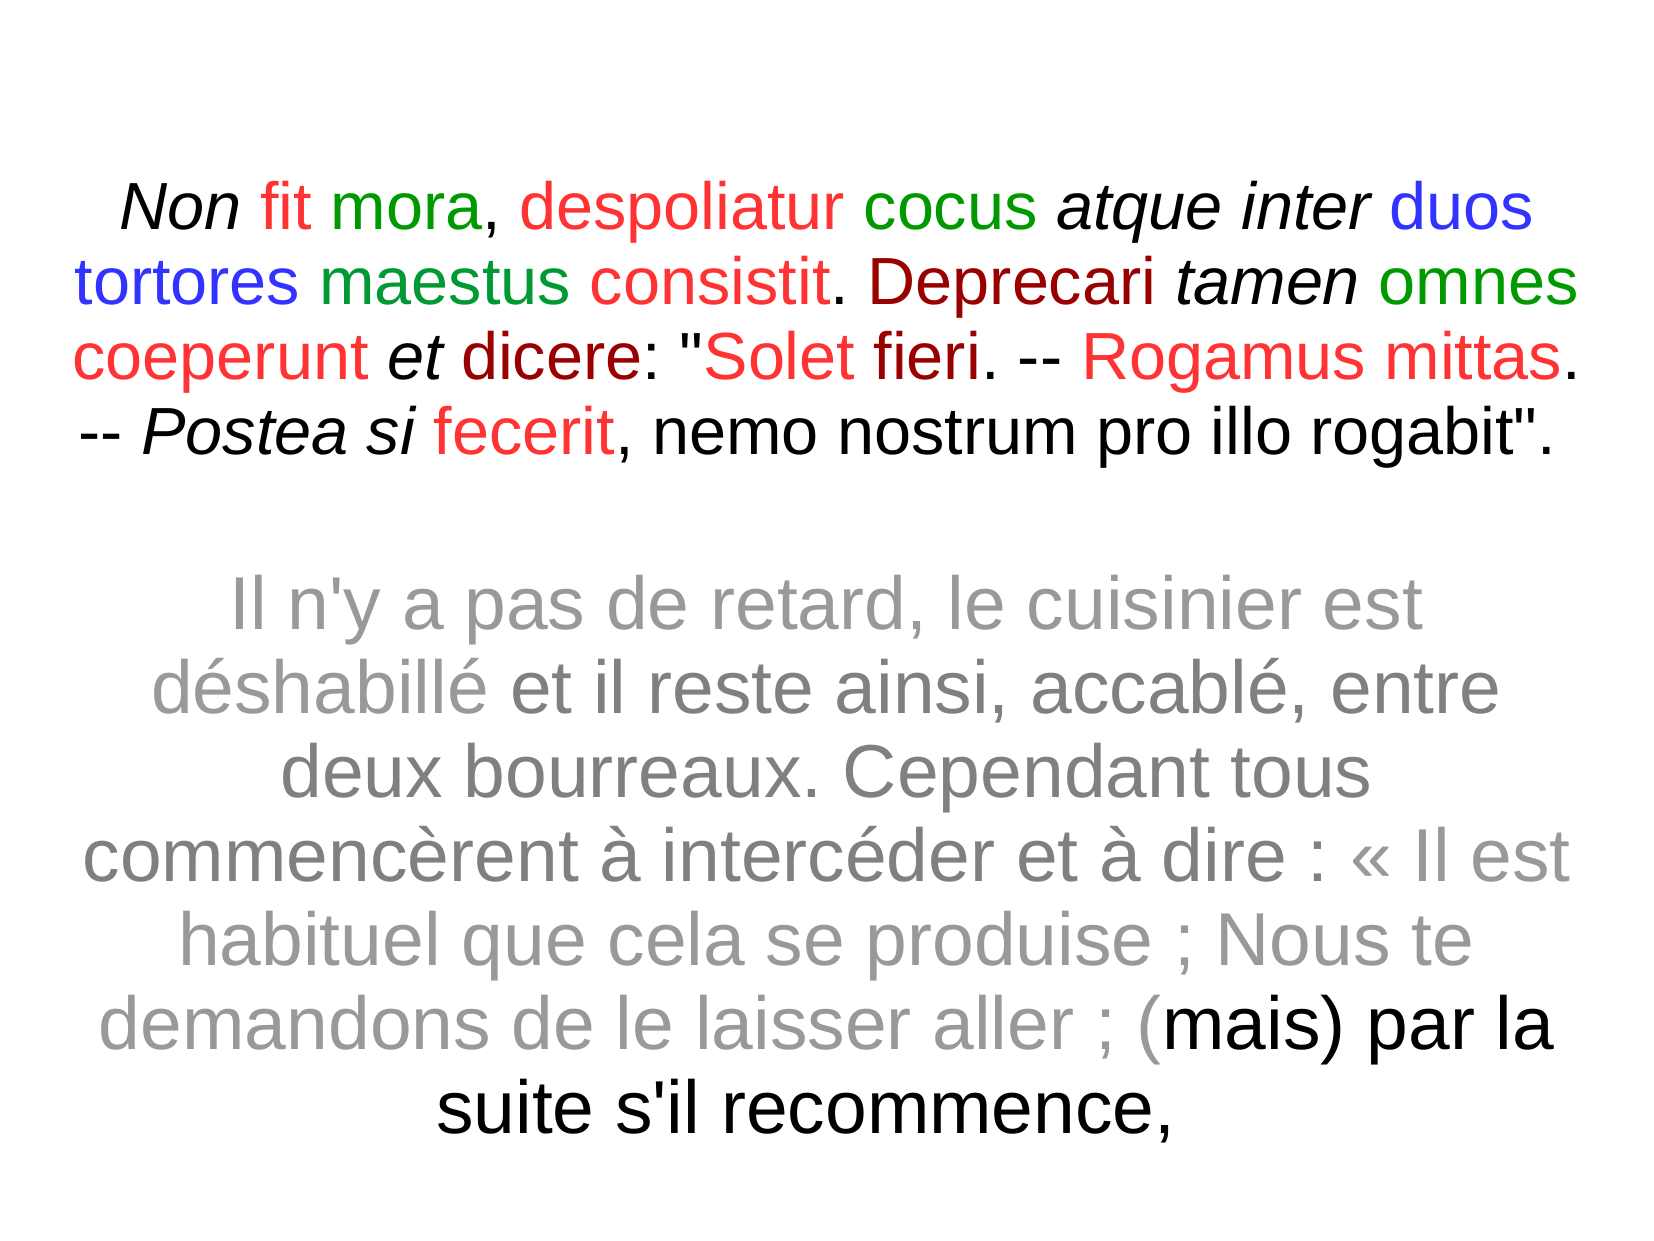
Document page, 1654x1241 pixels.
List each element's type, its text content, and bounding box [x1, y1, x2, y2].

subtitle Il n'y a pas de retard, le cuisinier est déshabillé et il reste ainsi, accablé, entre deux bourreaux. Cependant tous commencèrent à intercéder et à dire : « Il est habituel que cela se produise ; Nous te demandons de le laisser aller ; (mais) par la suite s'il recommence, [82, 561, 1571, 1150]
title Non fit mora, despoliatur cocus atque inter duos tortores maestus consistit. Deprecari tamen omnes coeperunt et dicere: "Solet fieri. -- Rogamus mittas. -- Postea si fecerit, nemo nostrum pro illo rogabit". [47, 35, 1607, 603]
